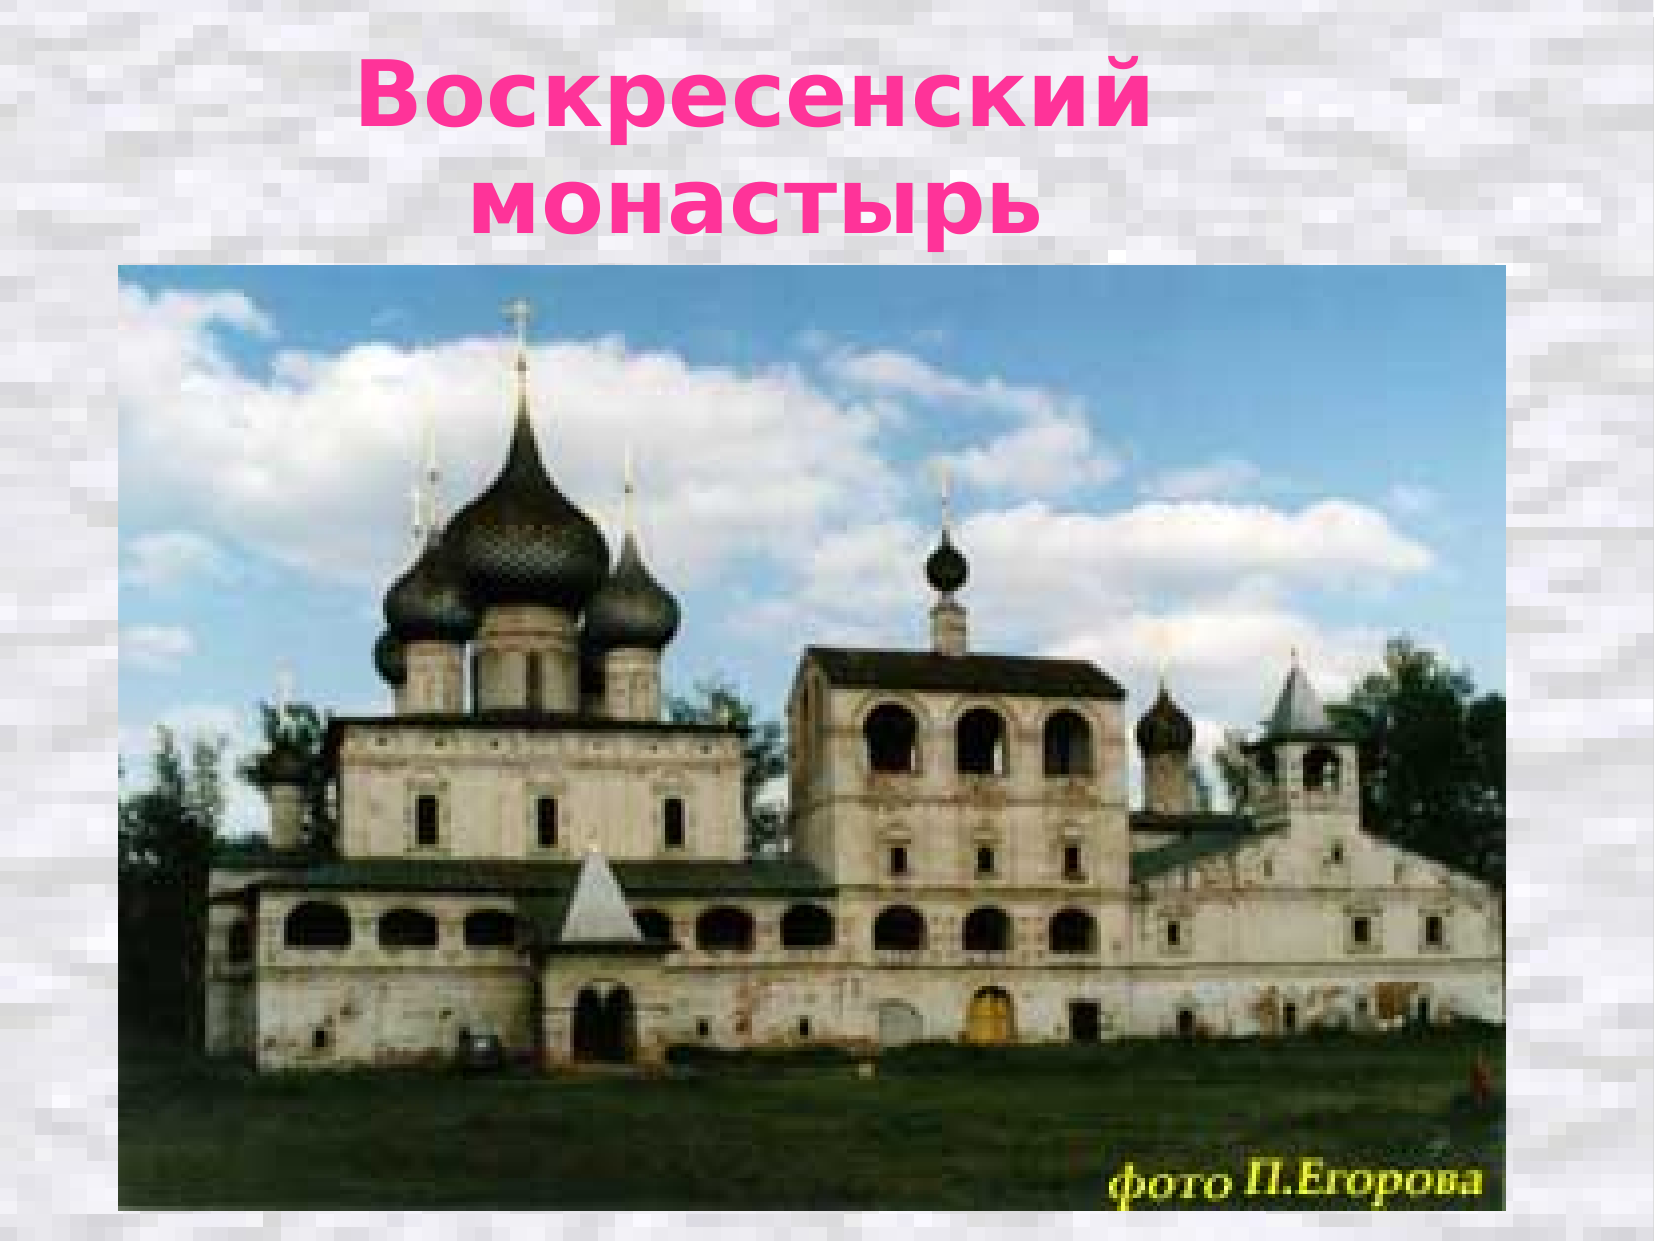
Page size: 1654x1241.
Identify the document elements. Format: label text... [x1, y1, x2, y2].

picture [0, 0, 1654, 1241]
title Воскресенский монастырь [118, 33, 1394, 263]
